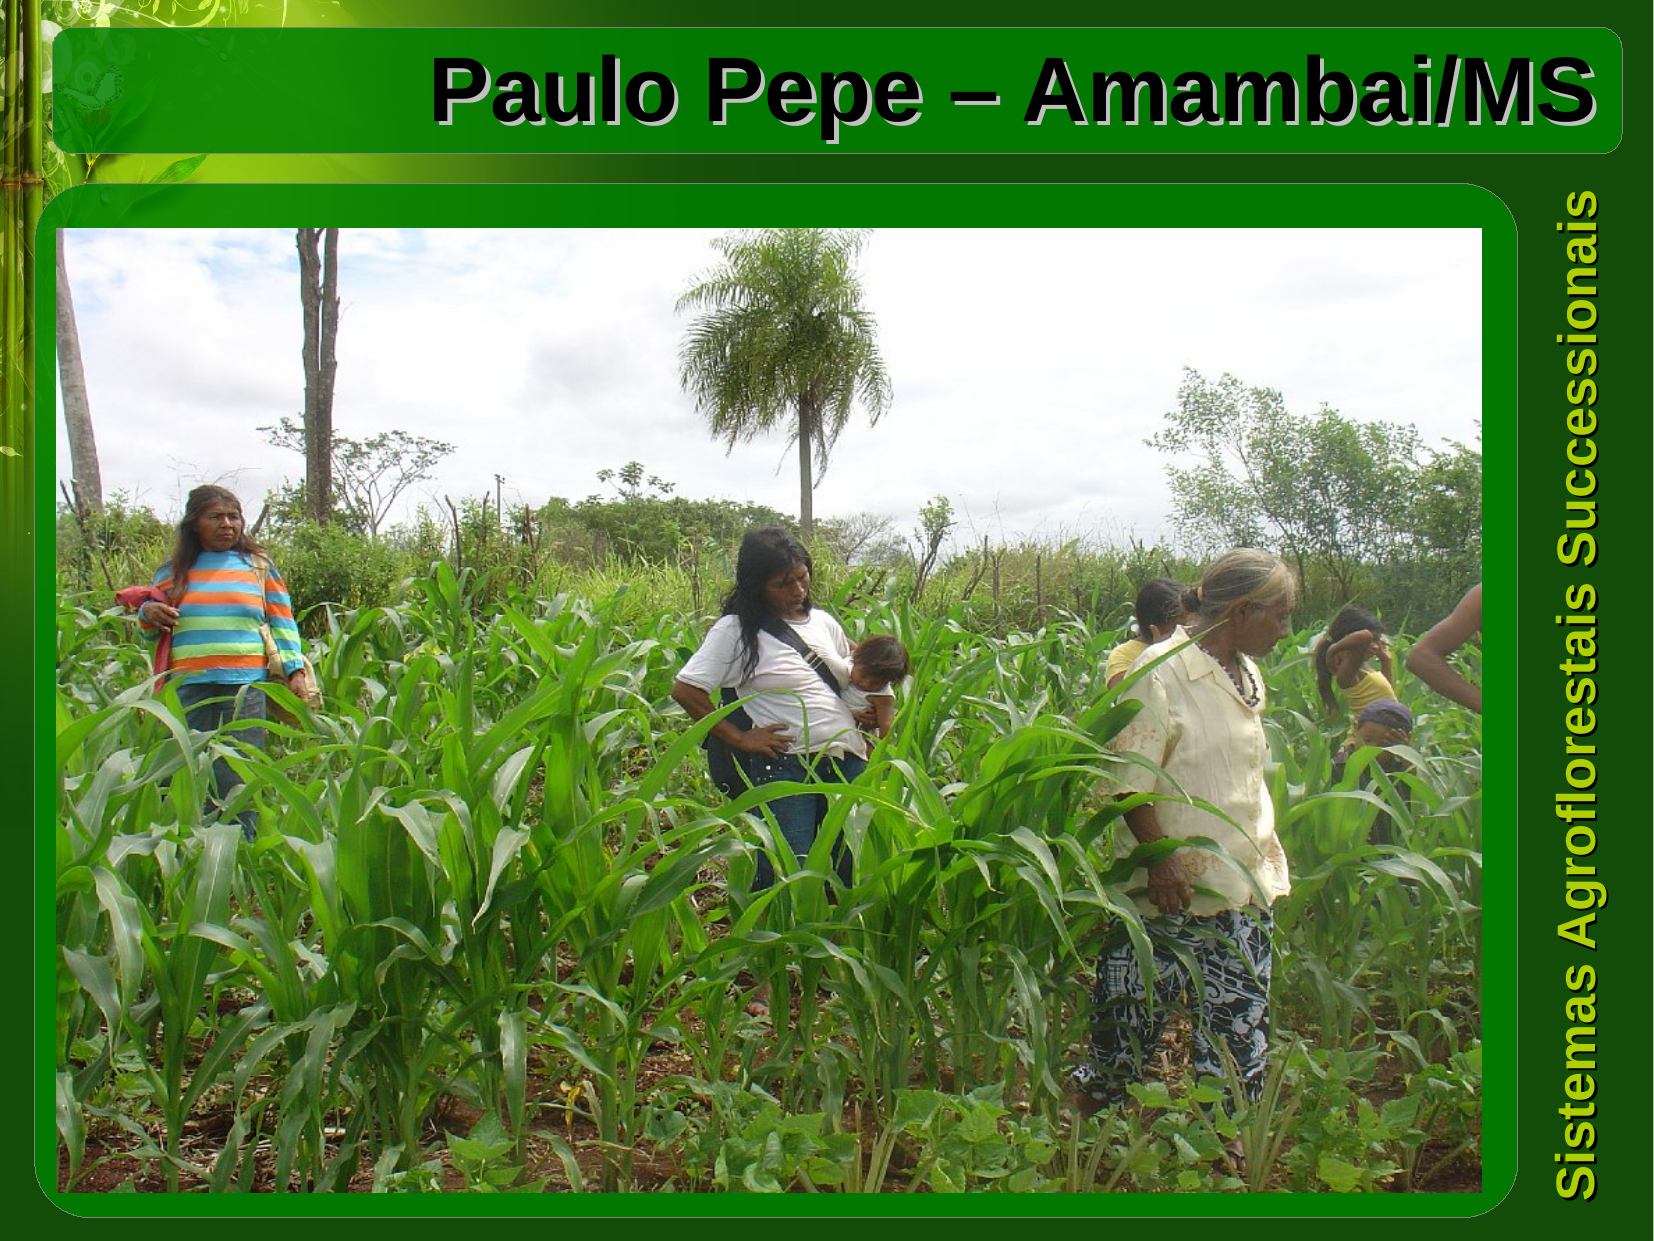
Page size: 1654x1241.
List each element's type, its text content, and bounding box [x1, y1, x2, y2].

title Paulo Pepe – Amambai/MS [413, 38, 1614, 141]
picture [0, 0, 1654, 1241]
